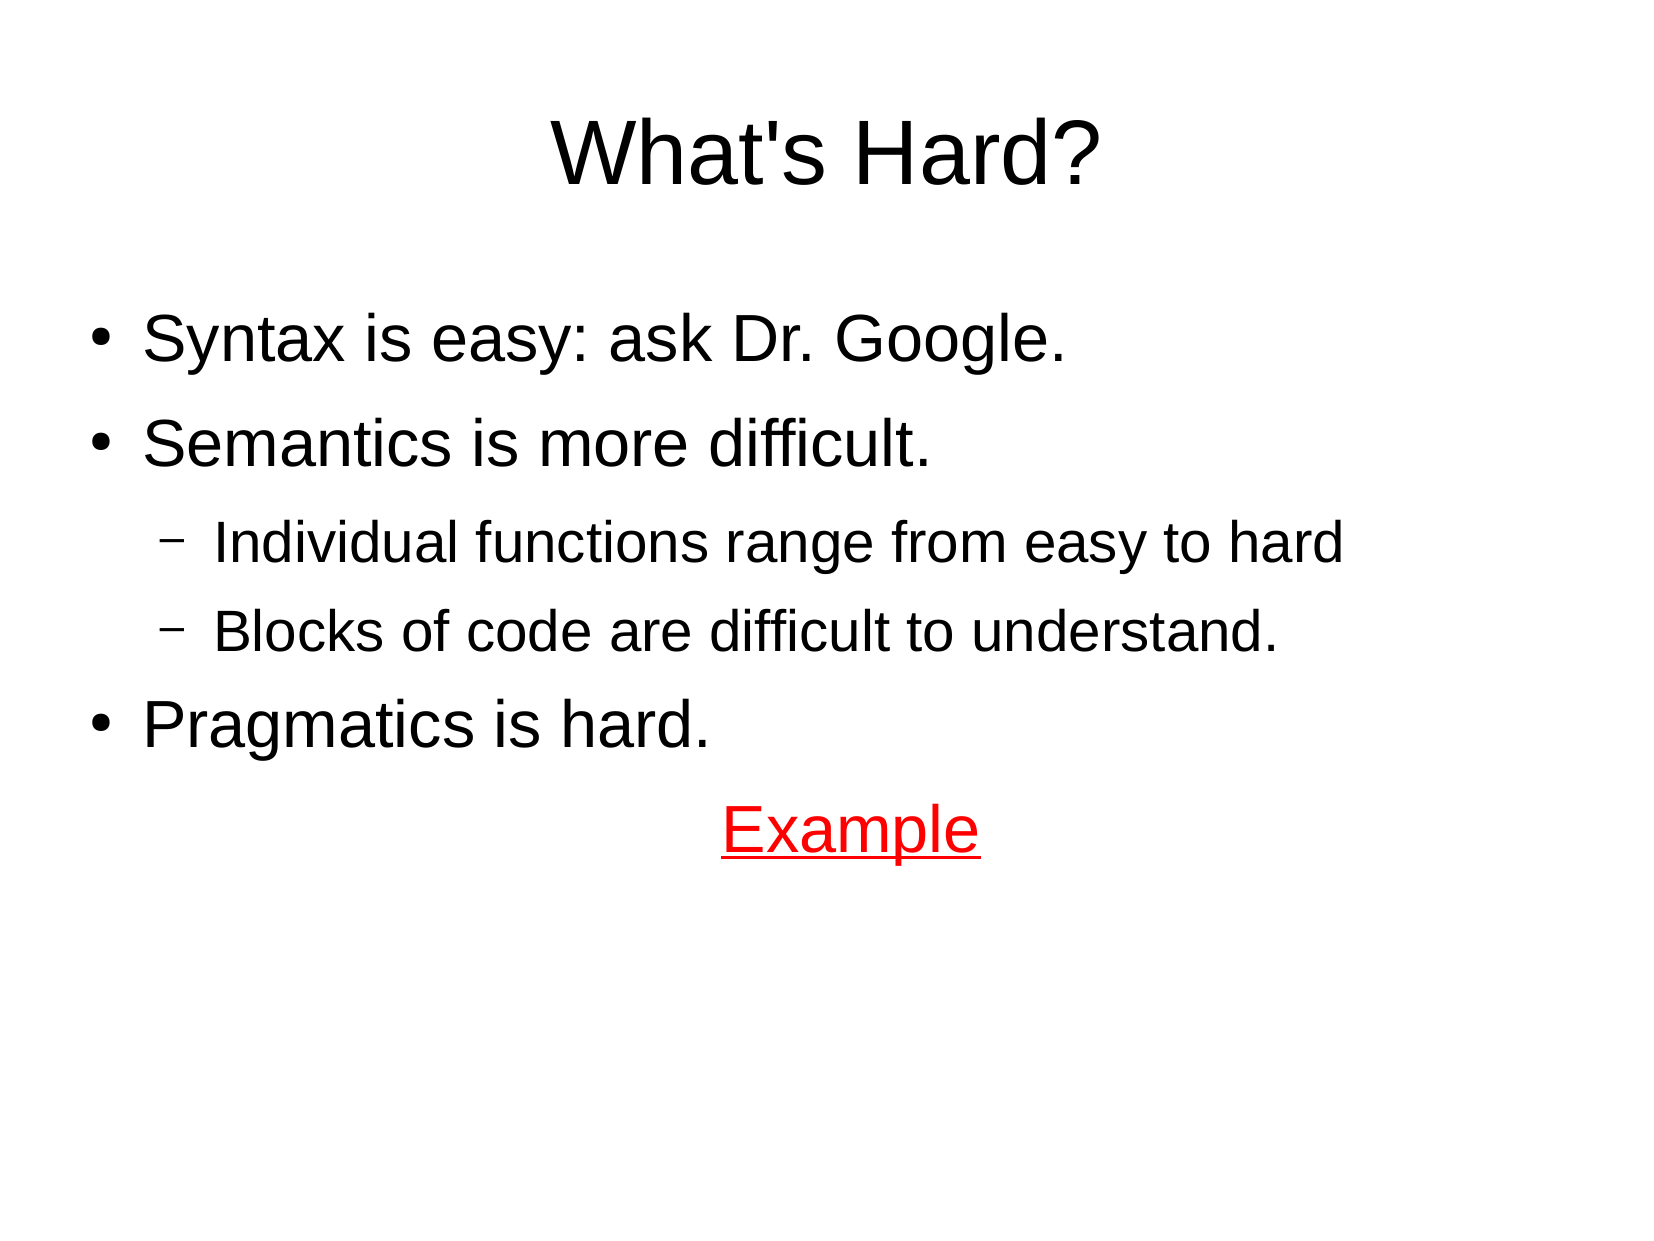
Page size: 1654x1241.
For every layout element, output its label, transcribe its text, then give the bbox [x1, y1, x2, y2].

title What's Hard? [82, 49, 1571, 257]
list Syntax is easy: ask Dr. Google. Semantics is more difficult. Individual functions range from easy to hard Blocks of code are difficult to understand. Pragmatics is hard. Example [71, 301, 1560, 1021]
